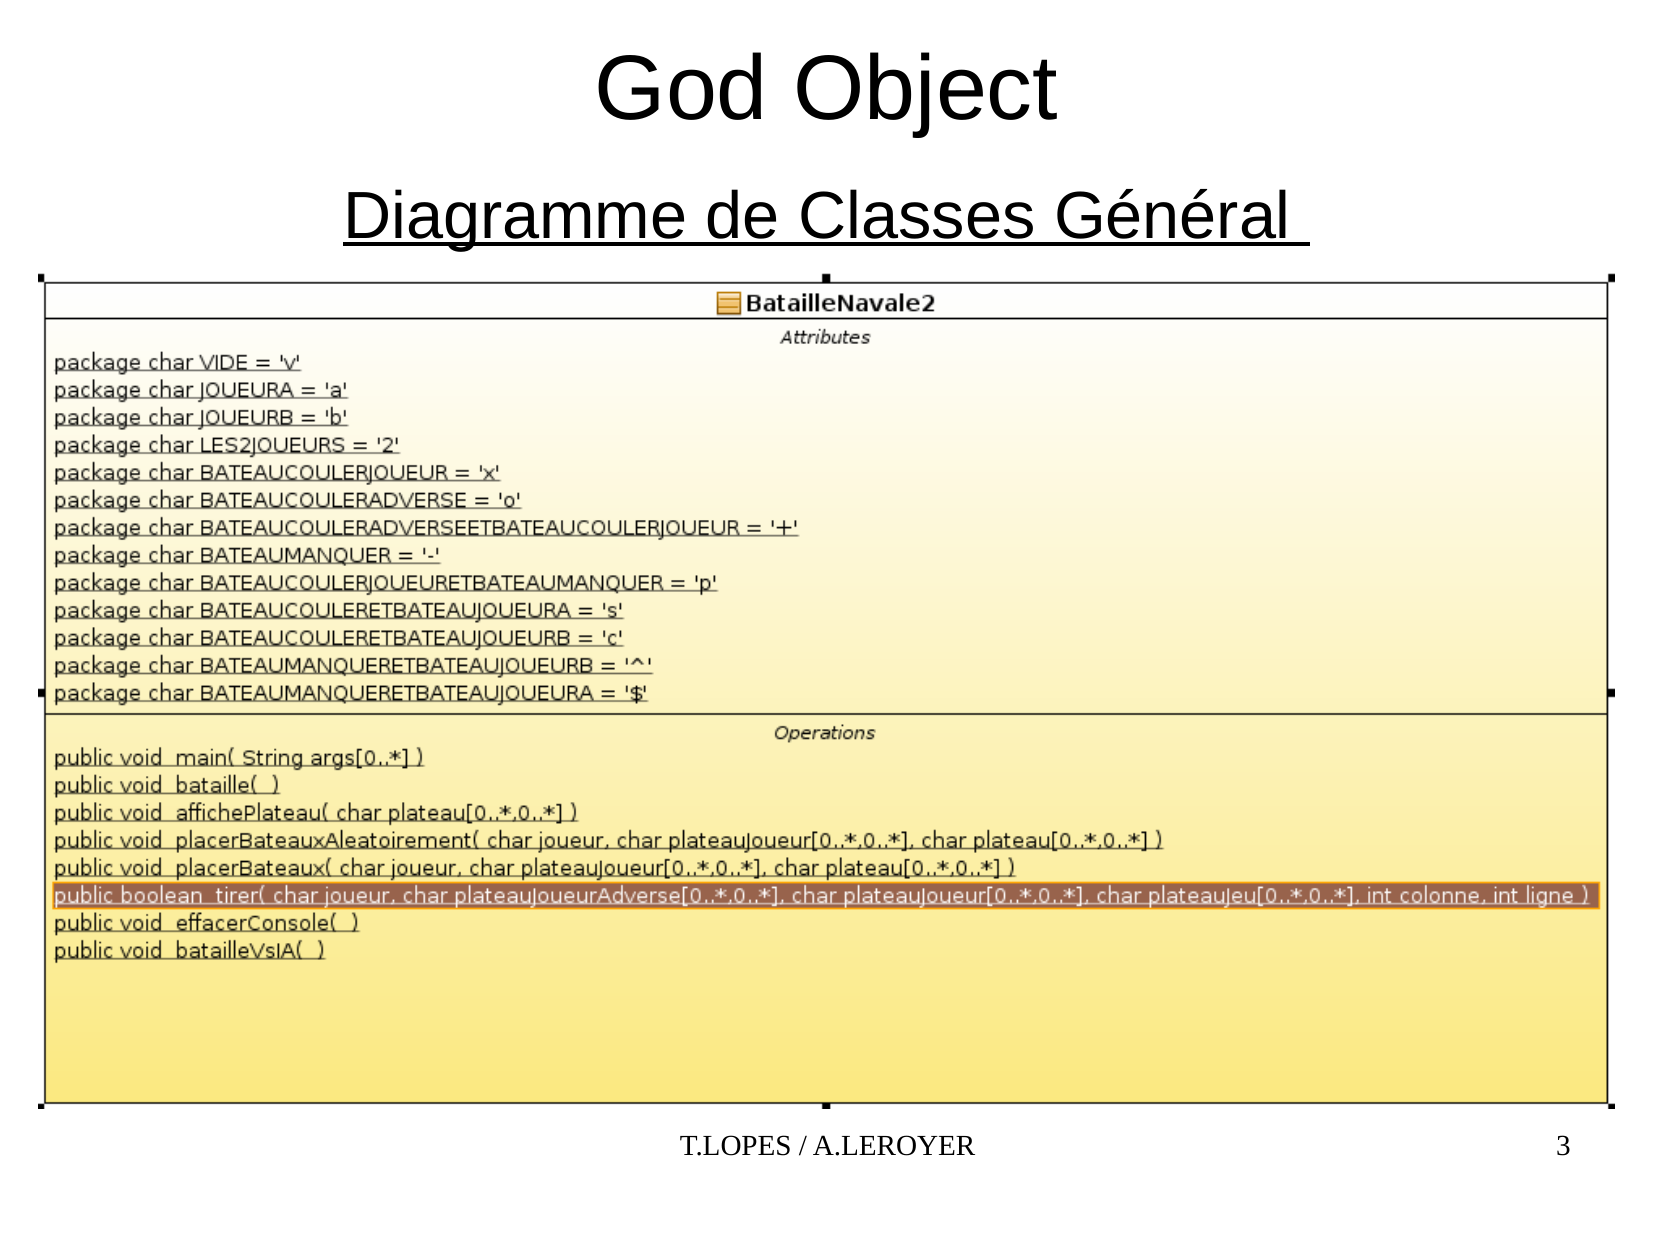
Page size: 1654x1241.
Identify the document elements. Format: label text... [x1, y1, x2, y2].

title God Object [82, 0, 1571, 177]
list Diagramme de Classes Général [82, 177, 1571, 271]
picture [38, 271, 1615, 1109]
